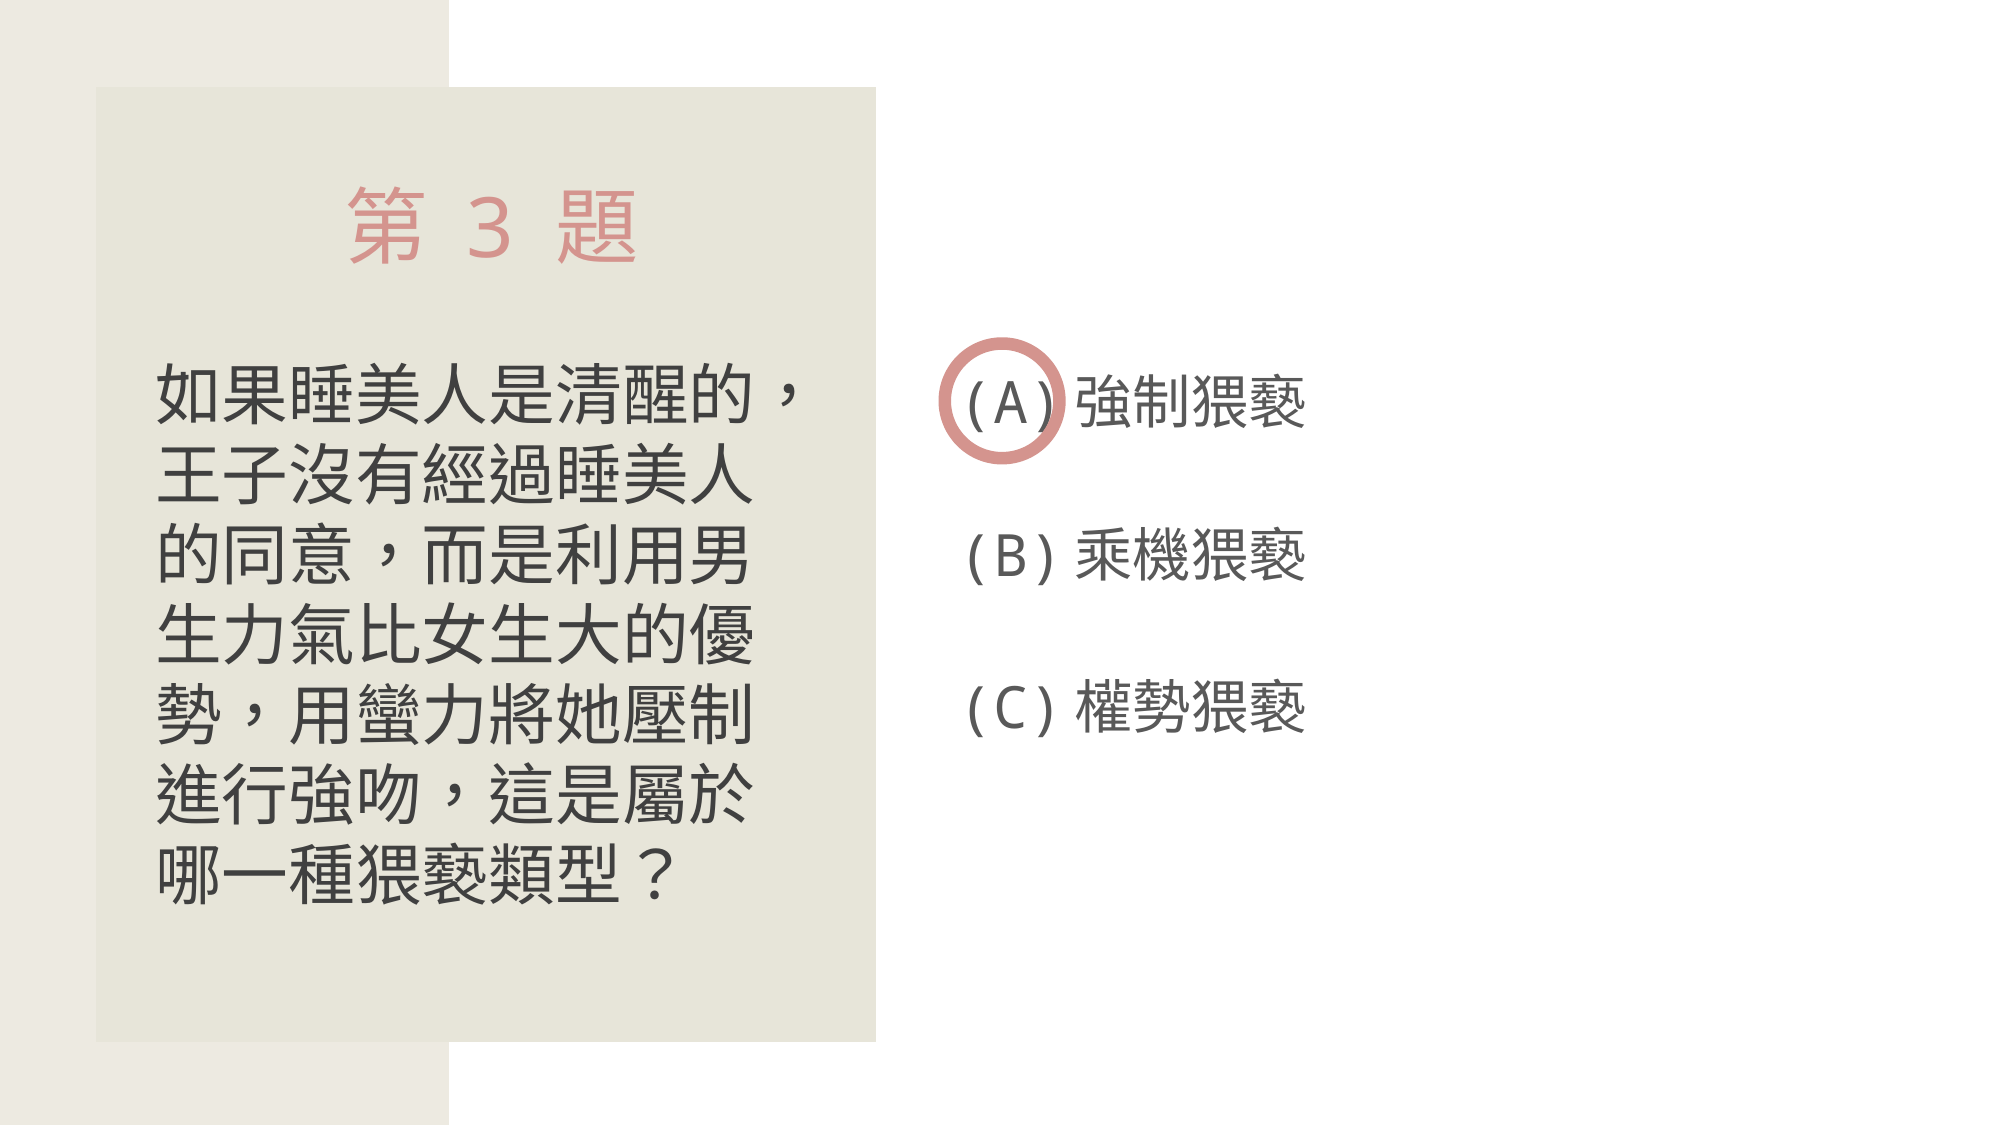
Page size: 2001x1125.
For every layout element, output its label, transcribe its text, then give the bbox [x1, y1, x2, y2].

text_box (C) [943, 662, 1059, 749]
text_box (A) [952, 357, 1053, 444]
text_box 強制猥褻 [1059, 357, 1527, 444]
text_box (A) [943, 357, 955, 375]
text_box (A) [1050, 357, 1059, 370]
text_box (A) [1050, 432, 1059, 444]
text_box 如果睡美人是清醒的，王子沒有經過睡美人的同意，而是利用男生力氣比女生大的優勢，用蠻力將她壓制進行強吻，這是屬於哪一種猥褻類型？ [140, 342, 804, 924]
text_box (B) [943, 510, 1059, 597]
text_box (A) [943, 427, 954, 444]
text_box 第 3 題 [285, 165, 698, 282]
text_box 權勢猥褻 [1059, 662, 1527, 749]
text_box 乘機猥褻 [1059, 510, 1527, 597]
